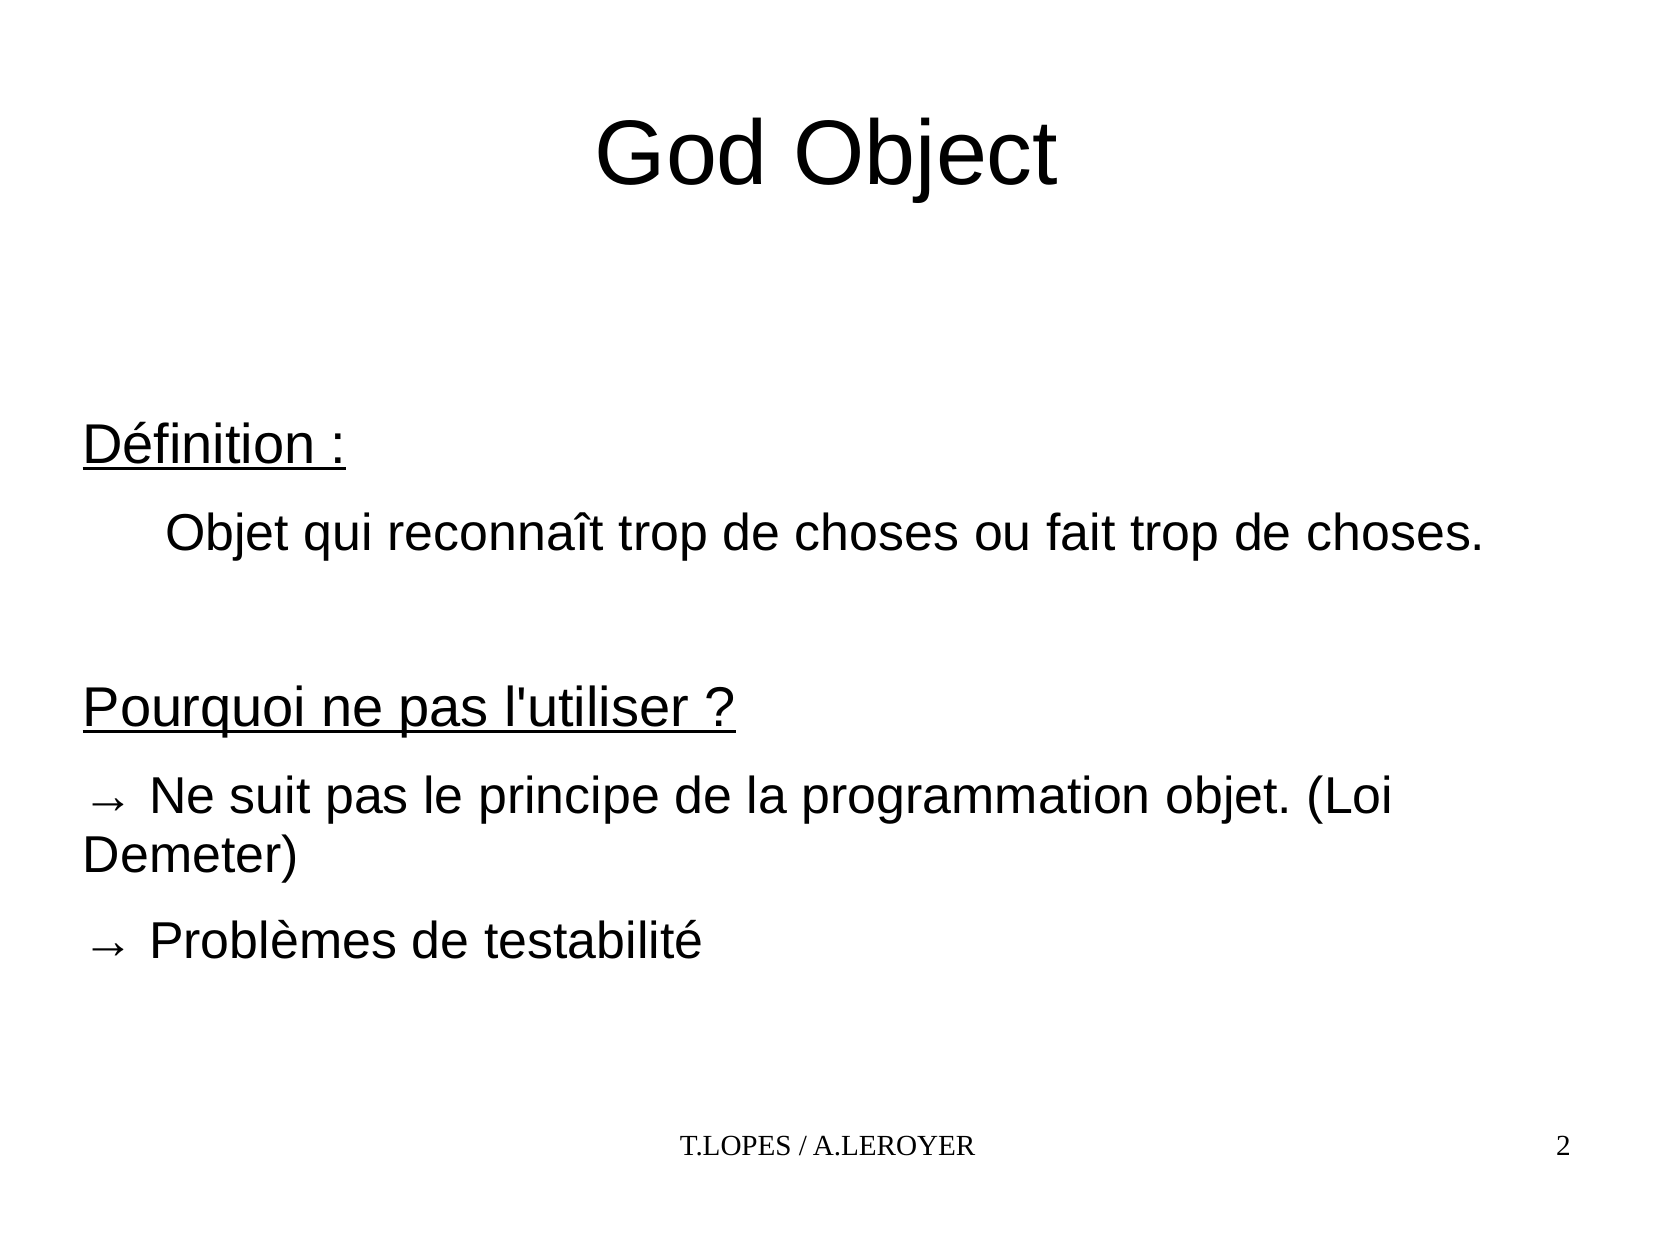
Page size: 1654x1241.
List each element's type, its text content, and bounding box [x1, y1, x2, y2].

list Définition : Objet qui reconnaît trop de choses ou fait trop de choses. Pourquoi ne pas l'utiliser ? → Ne suit pas le principe de la programmation objet. (Loi Demeter) → Problèmes de testabilité [82, 413, 1571, 975]
title God Object [82, 49, 1571, 257]
